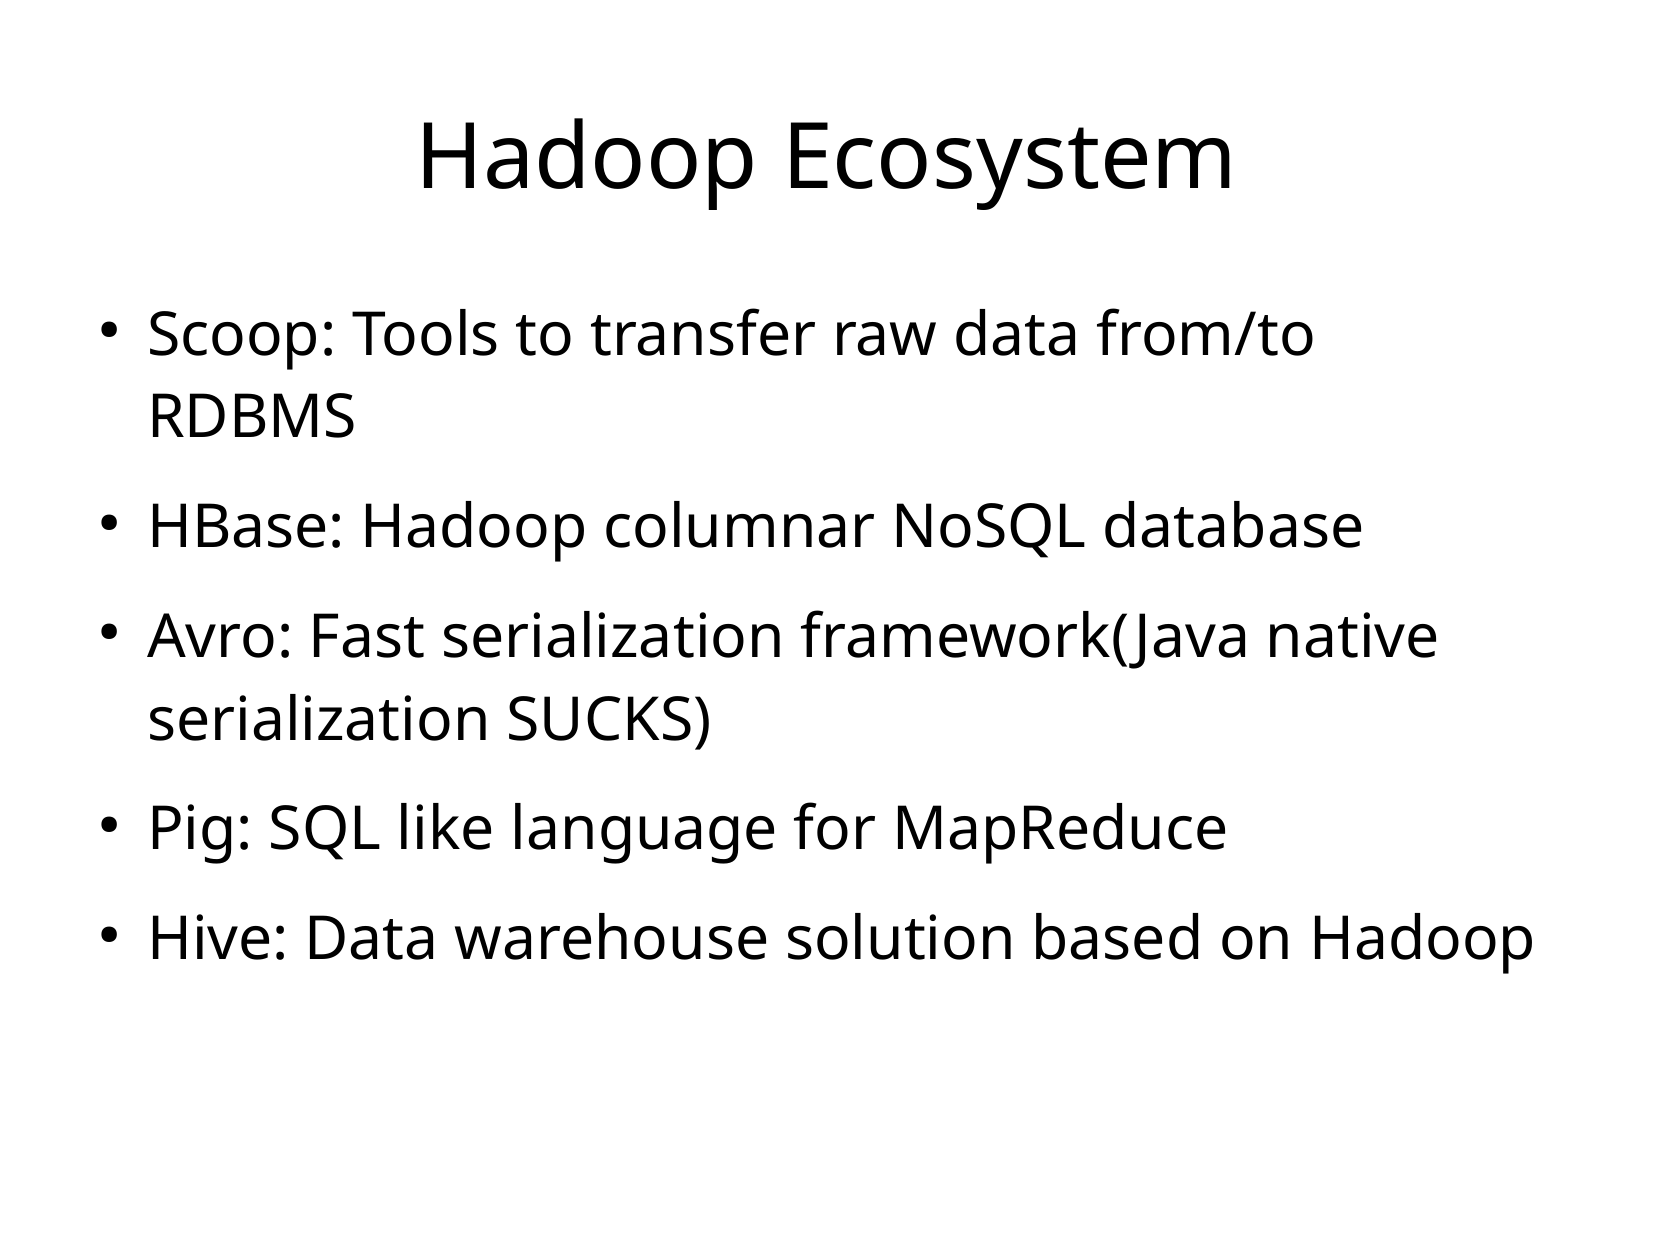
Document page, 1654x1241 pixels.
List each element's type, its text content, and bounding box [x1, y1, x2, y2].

list Scoop: Tools to transfer raw data from/to RDBMS HBase: Hadoop columnar NoSQL database Avro: Fast serialization framework(Java native serialization SUCKS) Pig: SQL like language for MapReduce Hive: Data warehouse solution based on Hadoop [82, 290, 1538, 1010]
title Hadoop Ecosystem [82, 49, 1571, 257]
